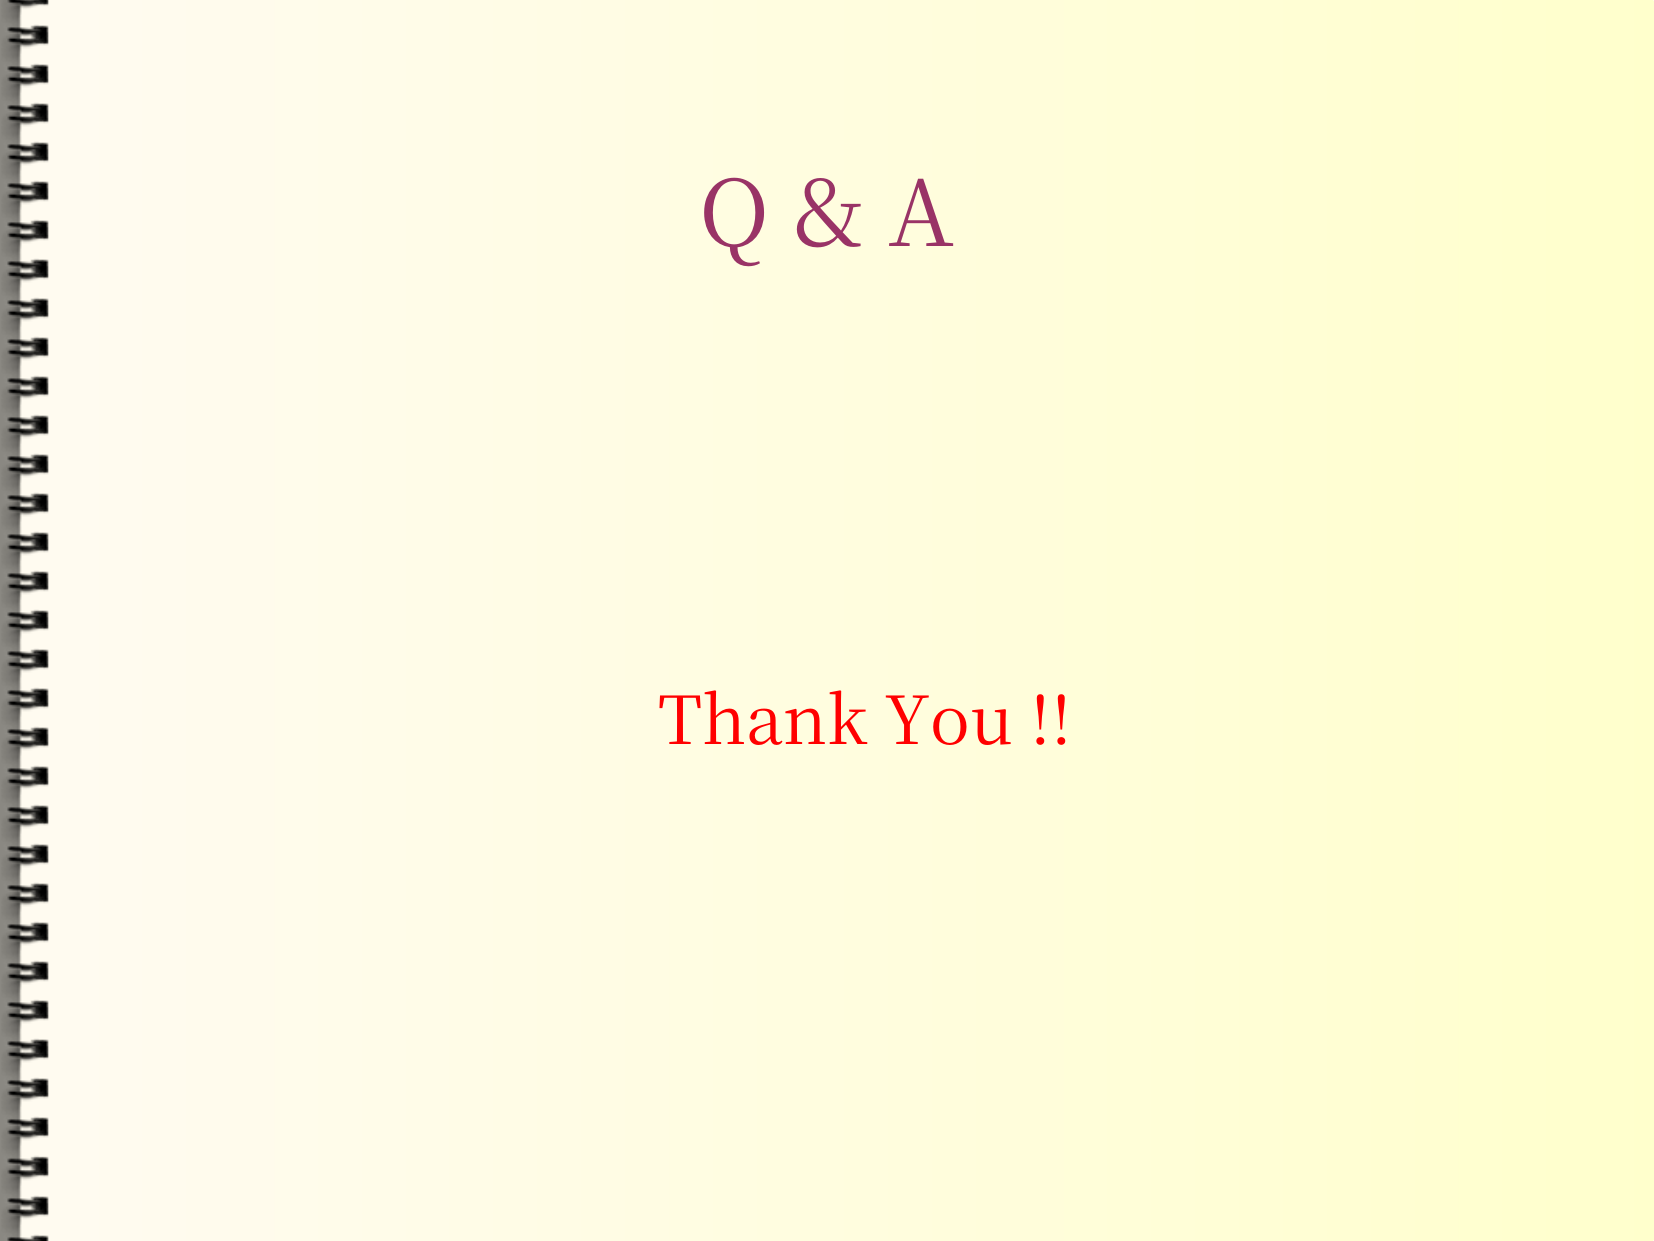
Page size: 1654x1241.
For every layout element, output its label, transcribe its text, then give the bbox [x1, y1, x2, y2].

picture [0, 0, 1654, 1241]
subtitle Thank You !! [430, 324, 1317, 1107]
title Q & A [121, 102, 1534, 311]
